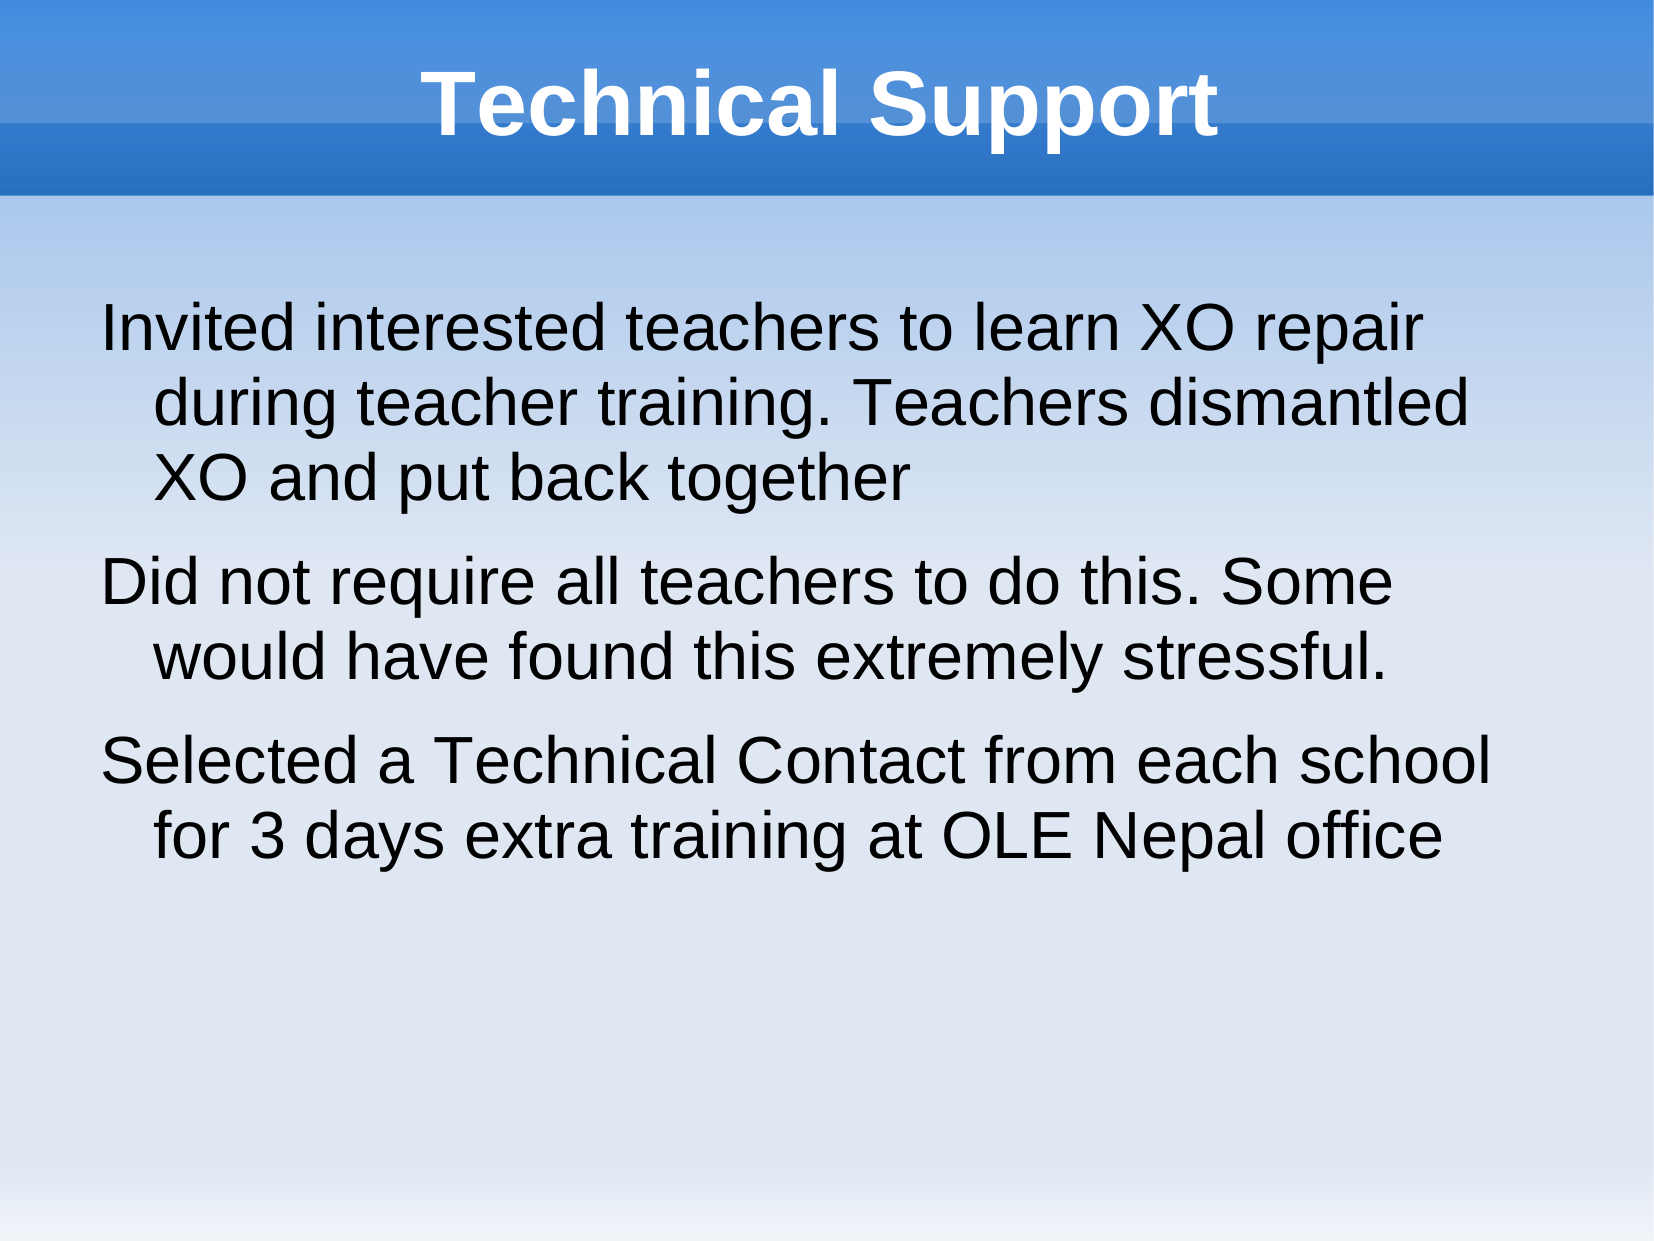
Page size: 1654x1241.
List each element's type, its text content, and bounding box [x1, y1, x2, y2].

picture [0, 0, 1654, 1241]
list Invited interested teachers to learn XO repair during teacher training. Teachers dismantled XO and put back together Did not require all teachers to do this. Some would have found this extremely stressful. Selected a Technical Contact from each school for 3 days extra training at OLE Nepal office [82, 290, 1571, 1094]
title Technical Support [76, 7, 1565, 200]
